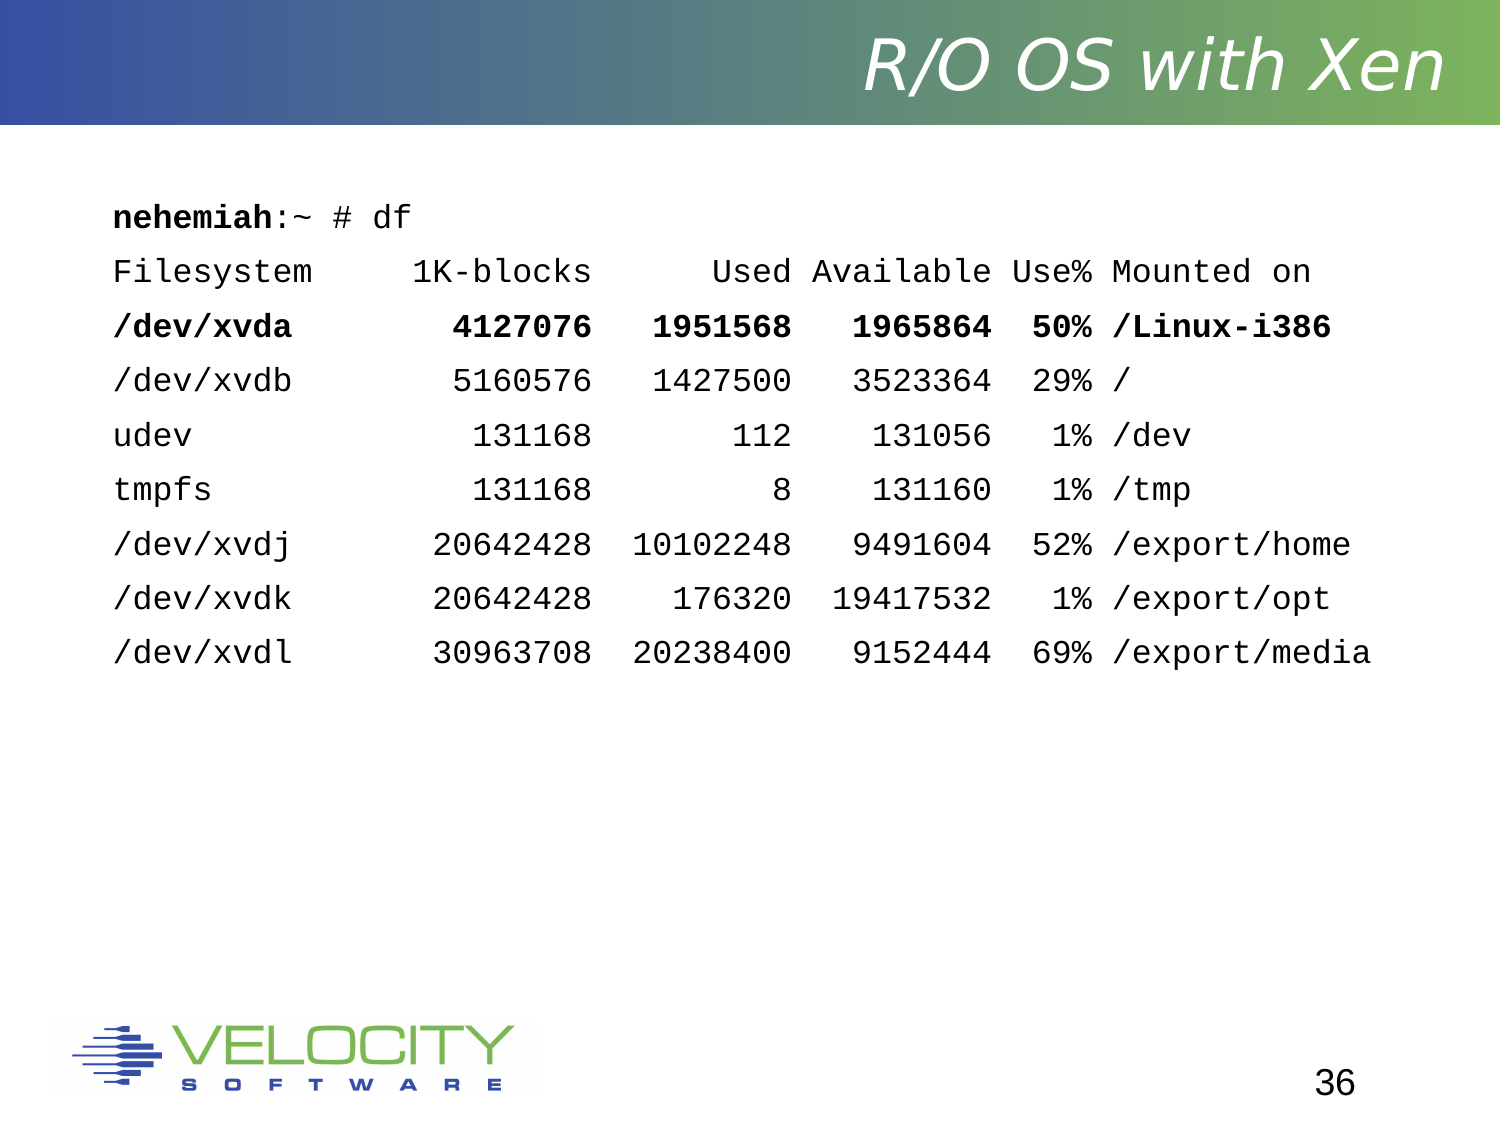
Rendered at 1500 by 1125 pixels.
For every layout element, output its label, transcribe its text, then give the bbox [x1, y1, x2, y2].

picture [50, 1021, 538, 1094]
list nehemiah:~ # df Filesystem 1K-blocks Used Available Use% Mounted on /dev/xvda 4127076 1951568 1965864 50% /Linux-i386 /dev/xvdb 5160576 1427500 3523364 29% / udev 131168 112 131056 1% /dev tmpfs 131168 8 131160 1% /tmp /dev/xvdj 20642428 10102248 9491604 52% /export/home /dev/xvdk 20642428 176320 19417532 1% /export/opt /dev/xvdl 30963708 20238400 9152444 69% /export/media [70, 187, 1438, 988]
title R/O OS with Xen [62, 12, 1463, 113]
